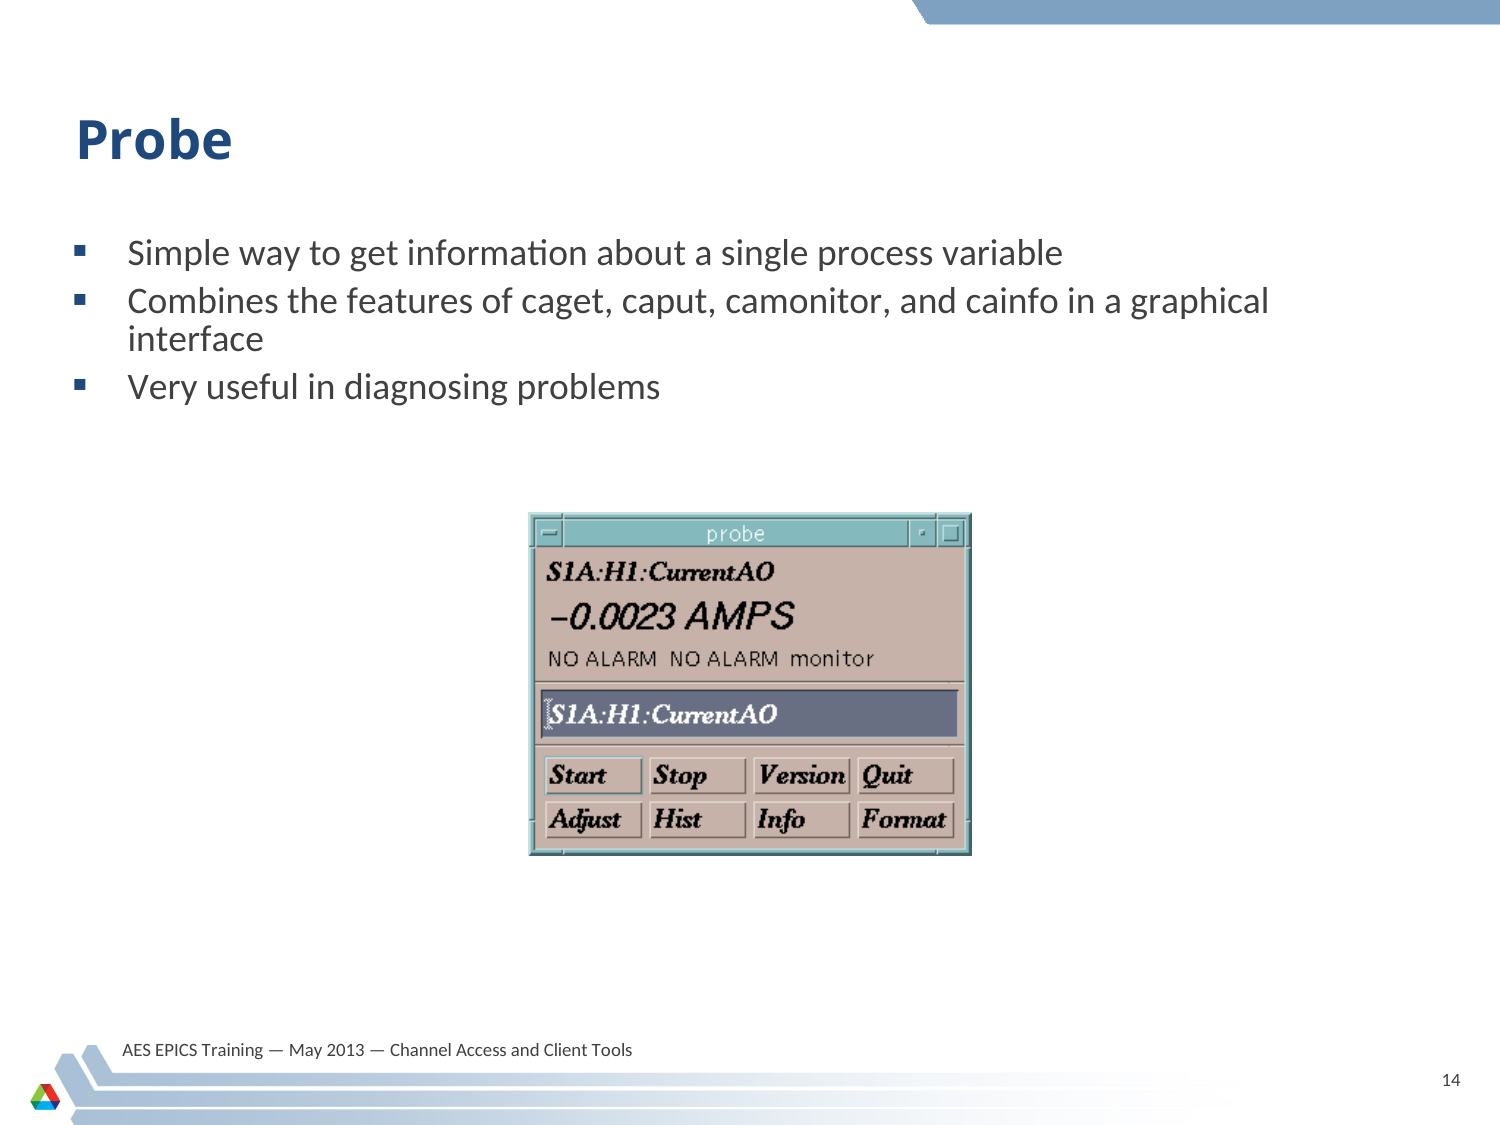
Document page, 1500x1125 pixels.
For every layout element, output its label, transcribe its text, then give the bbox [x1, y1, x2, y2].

title Probe [75, 45, 1426, 233]
picture [528, 512, 972, 856]
picture [0, 1037, 1500, 1125]
picture [0, 0, 1500, 26]
list Simple way to get information about a single process variable Combines the features of caget, caput, camonitor, and cainfo in a graphical interface Very useful in diagnosing problems [56, 229, 1359, 741]
